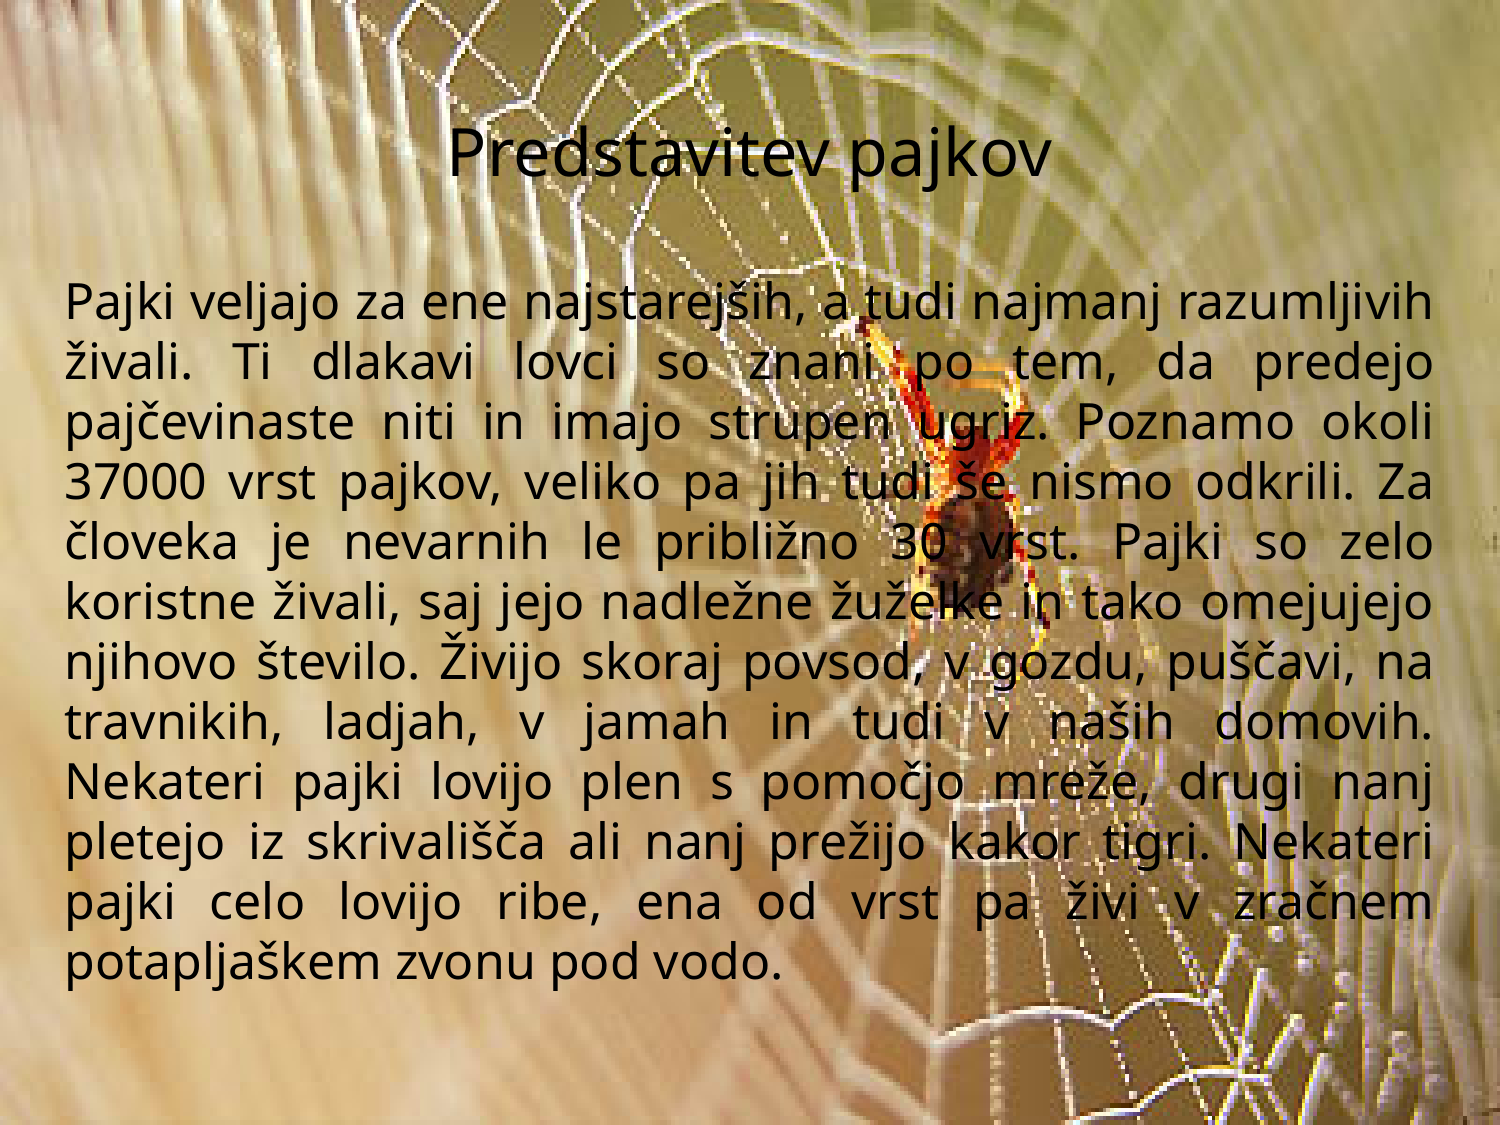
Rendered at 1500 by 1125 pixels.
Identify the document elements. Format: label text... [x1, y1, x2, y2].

title Predstavitev pajkov [112, 99, 1388, 200]
picture [0, 0, 1500, 1125]
text_box Pajki veljajo za ene najstarejših, a tudi najmanj razumljivih živali. Ti dlakavi lovci so znani po tem, da predejo pajčevinaste niti in imajo strupen ugriz. Poznamo okoli 37000 vrst pajkov, veliko pa jih tudi še nismo odkrili. Za človeka je nevarnih le približno 30 vrst. Pajki so zelo koristne živali, saj jejo nadležne žuželke in tako omejujejo njihovo število. Živijo skoraj povsod, v gozdu, puščavi, na travnikih, ladjah, v jamah in tudi v naših domovih. Nekateri pajki lovijo plen s pomočjo mreže, drugi nanj pletejo iz skrivališča ali nanj prežijo kakor tigri. Nekateri pajki celo lovijo ribe, ena od vrst pa živi v zračnem potapljaškem zvonu pod vodo. [50, 262, 1450, 1058]
